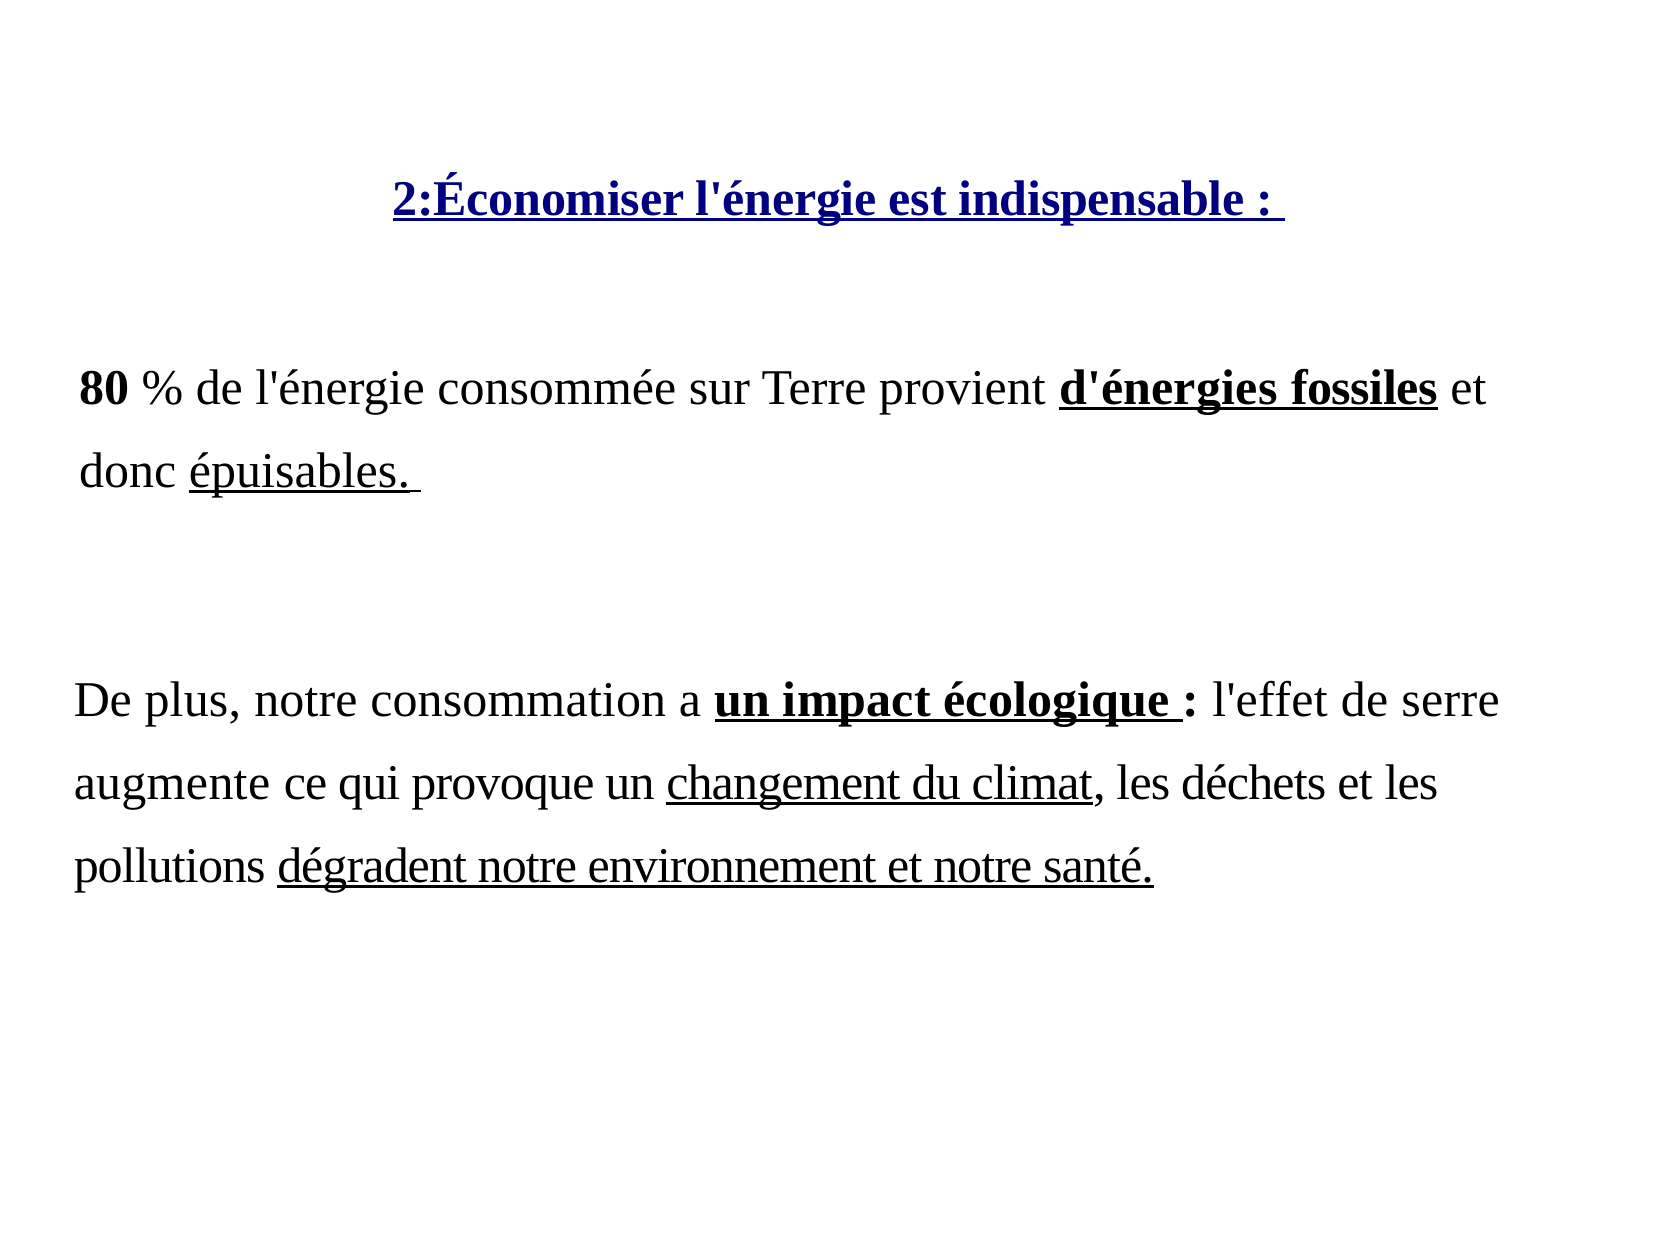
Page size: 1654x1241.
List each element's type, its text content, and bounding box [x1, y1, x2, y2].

text_box 2:Économiser l'énergie est indispensable : [349, 135, 1329, 207]
text_box 80 % de l'énergie consommée sur Terre provient d'énergies fossiles et donc épuisables. [64, 324, 1565, 482]
text_box De plus, notre consommation a un impact écologique : l'effet de serre augmente ce qui provoque un changement du climat, les déchets et les pollutions dégradent notre environnement et notre santé. [59, 521, 1625, 916]
